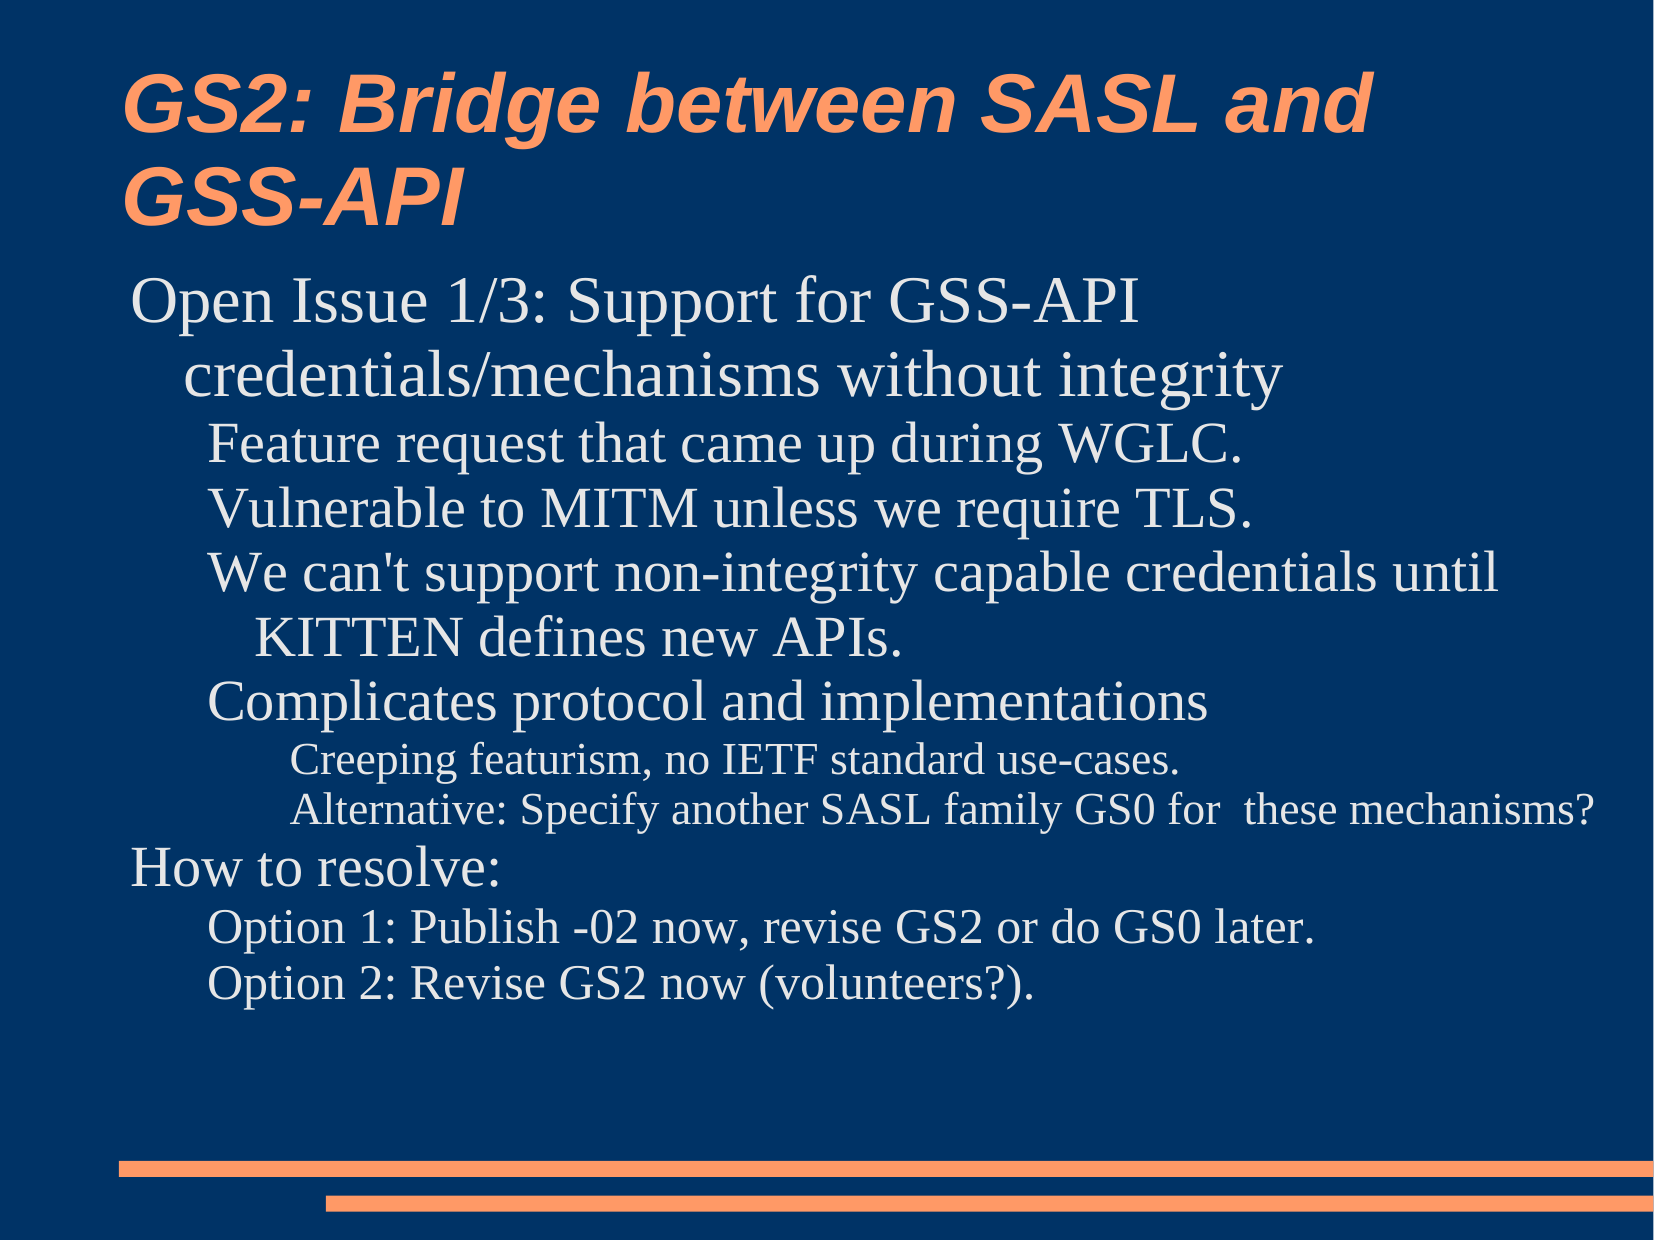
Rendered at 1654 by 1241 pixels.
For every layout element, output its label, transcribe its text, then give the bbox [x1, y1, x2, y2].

list Open Issue 1/3: Support for GSS-API credentials/mechanisms without integrity Feature request that came up during WGLC. Vulnerable to MITM unless we require TLS. We can't support non-integrity capable credentials until KITTEN defines new APIs. Complicates protocol and implementations Creeping featurism, no IETF standard use-cases. Alternative: Specify another SASL family GS0 for these mechanisms? How to resolve: Option 1: Publish -02 now, revise GS2 or do GS0 later. Option 2: Revise GS2 now (volunteers?). [112, 262, 1613, 1126]
title GS2: Bridge between SASL and GSS-API [121, 46, 1534, 254]
